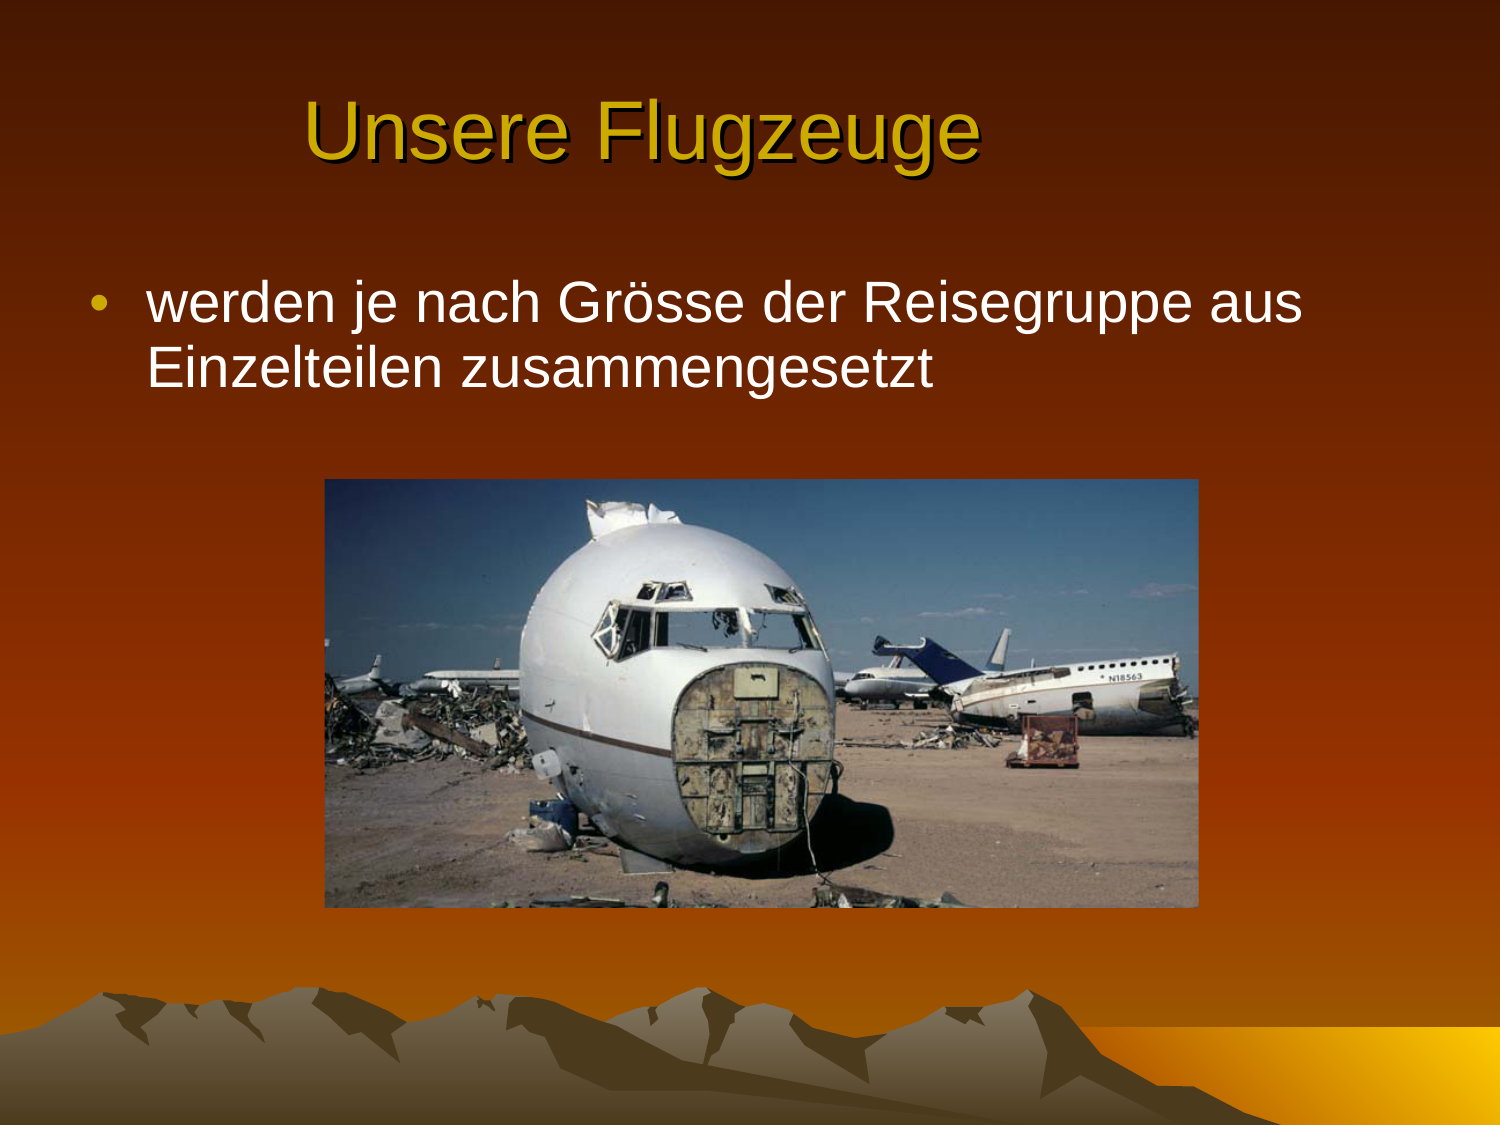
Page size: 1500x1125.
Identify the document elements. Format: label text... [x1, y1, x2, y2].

list werden je nach Grösse der Reisegruppe aus Einzelteilen zusammengesetzt [75, 262, 1426, 619]
picture [324, 479, 1199, 908]
title Unsere Flugzeuge [74, 37, 1211, 225]
